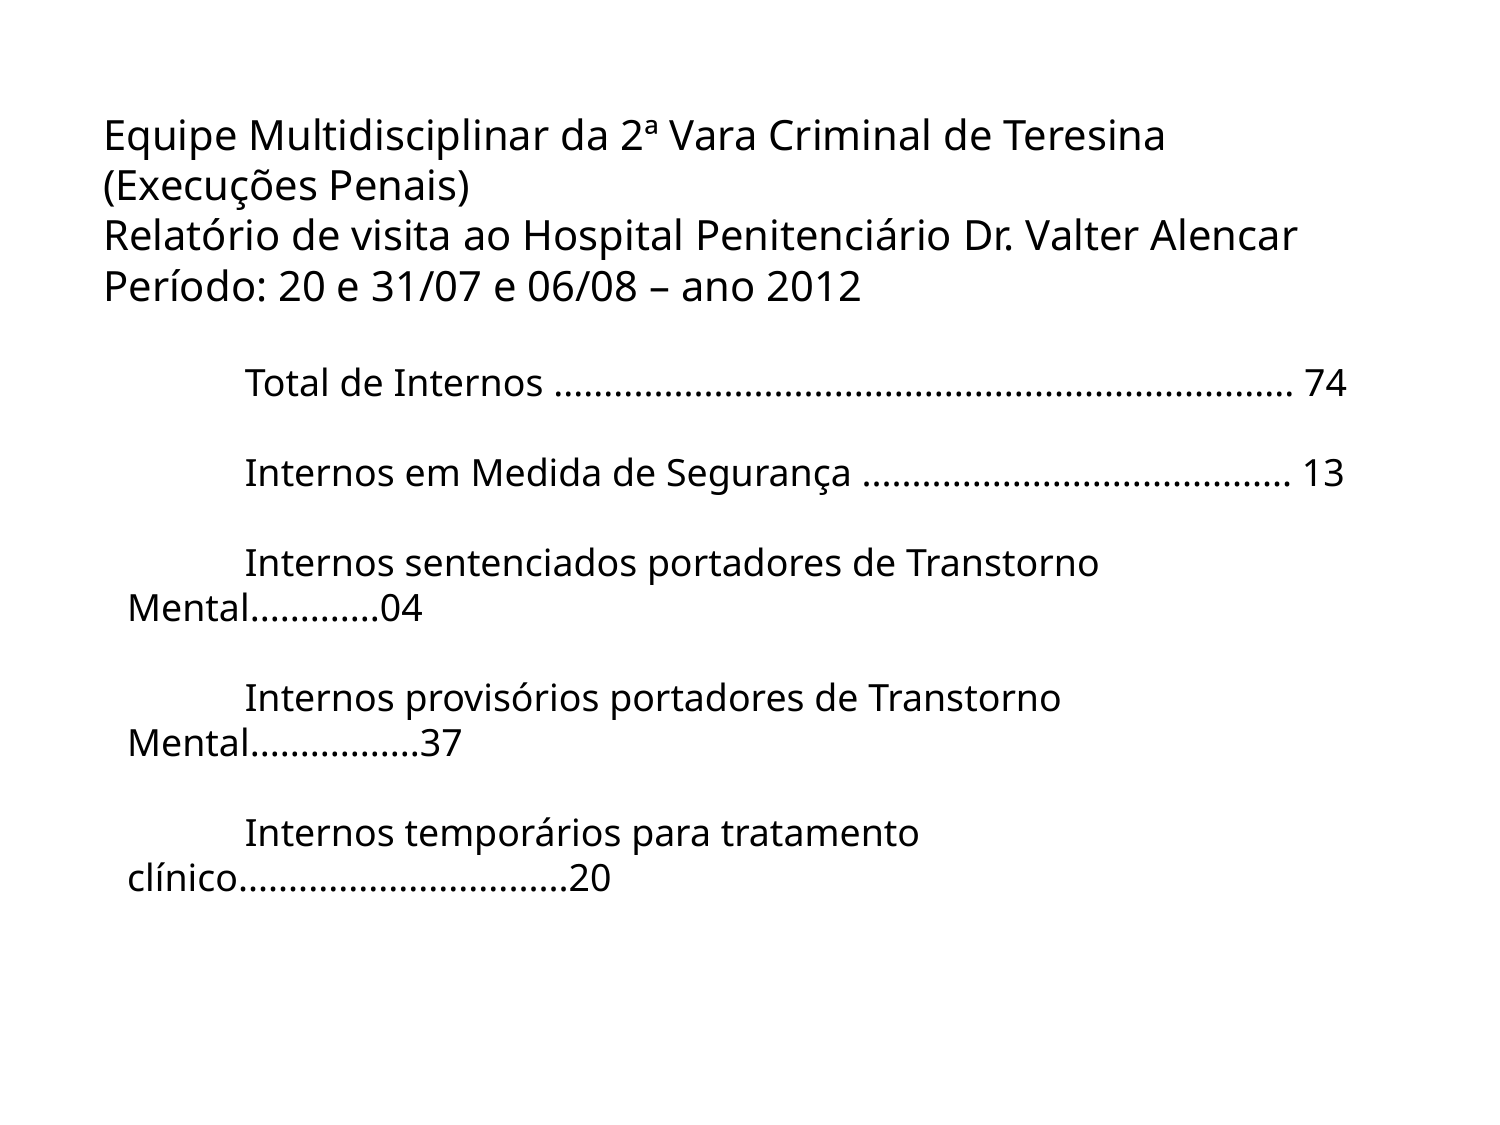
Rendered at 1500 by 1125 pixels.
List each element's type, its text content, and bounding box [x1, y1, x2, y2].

text_box Total de Internos .......................................................................... 74 Internos em Medida de Segurança ........................................... 13 Internos sentenciados portadores de Transtorno Mental.............04 Internos provisórios portadores de Transtorno Mental.................37 Internos temporários para tratamento clínico.................................20 [112, 302, 1388, 1000]
title Equipe Multidisciplinar da 2ª Vara Criminal de Teresina (Execuções Penais) Relatório de visita ao Hospital Penitenciário Dr. Valter Alencar Período: 20 e 31/07 e 06/08 – ano 2012 [88, 101, 1364, 291]
